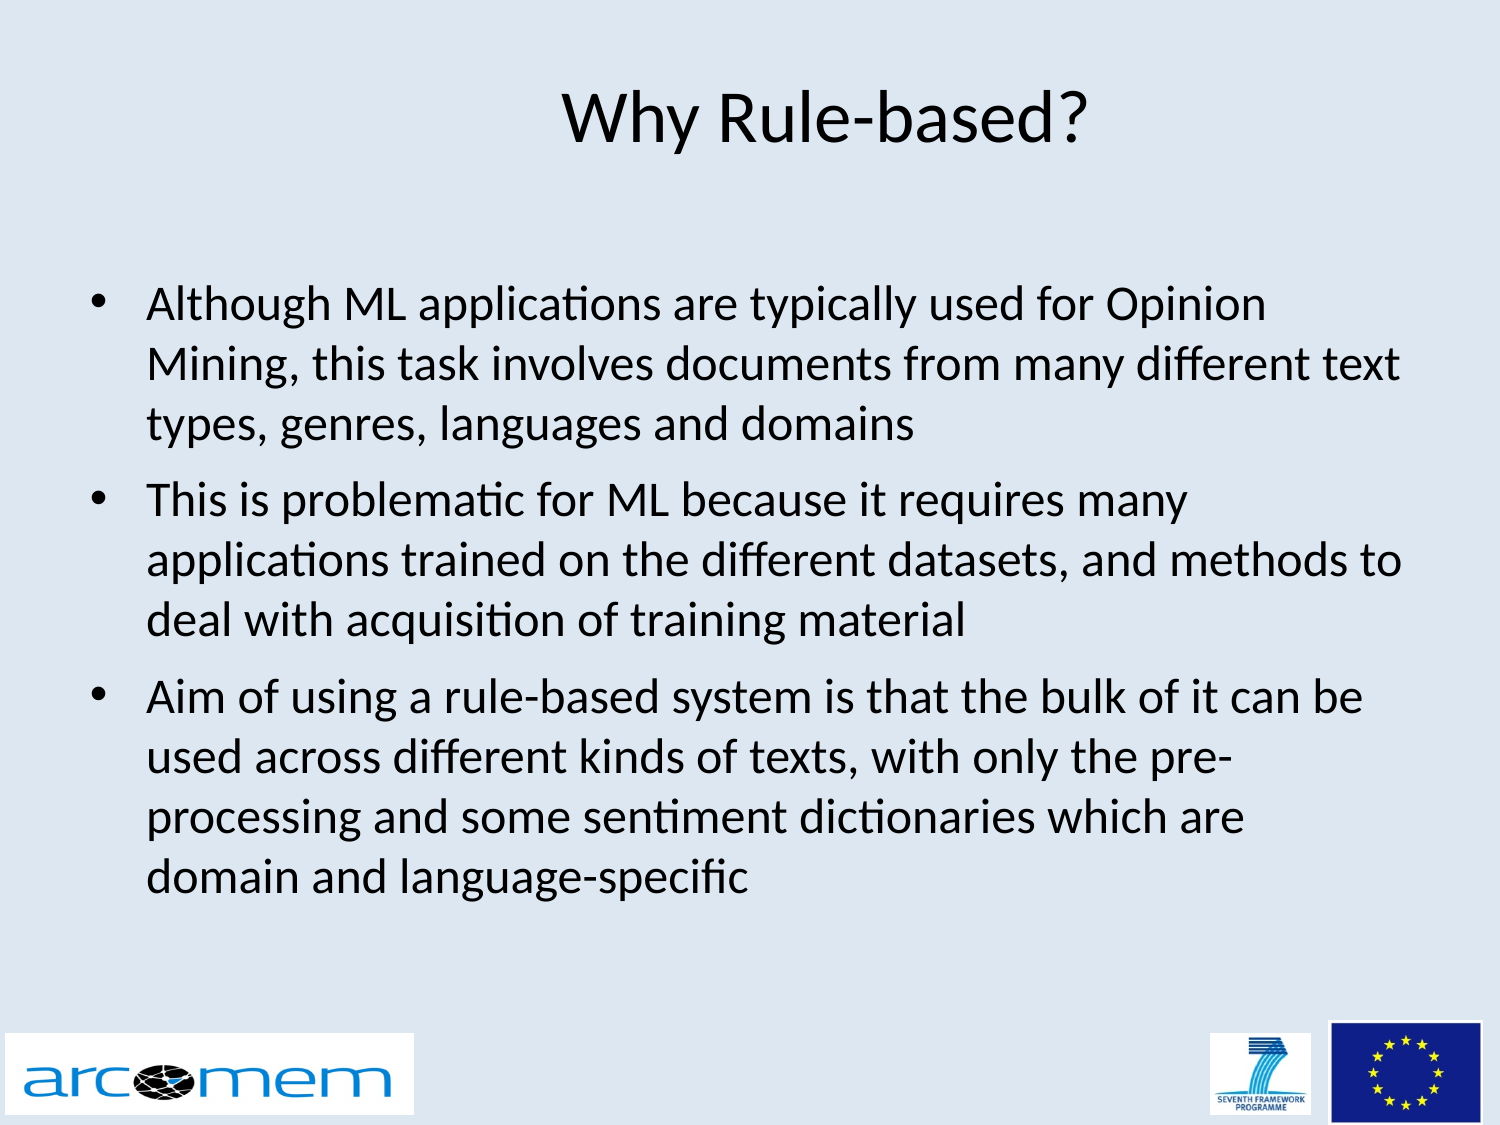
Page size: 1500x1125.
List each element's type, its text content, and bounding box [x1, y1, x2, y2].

picture [1328, 1020, 1483, 1125]
list Although ML applications are typically used for Opinion Mining, this task involves documents from many different text types, genres, languages and domains This is problematic for ML because it requires many applications trained on the different datasets, and methods to deal with acquisition of training material Aim of using a rule-based system is that the bulk of it can be used across different kinds of texts, with only the pre-processing and some sentiment dictionaries which are domain and language-specific [75, 262, 1426, 1006]
title Why Rule-based? [206, 11, 1447, 215]
picture [1210, 1033, 1311, 1115]
picture [5, 1033, 414, 1115]
